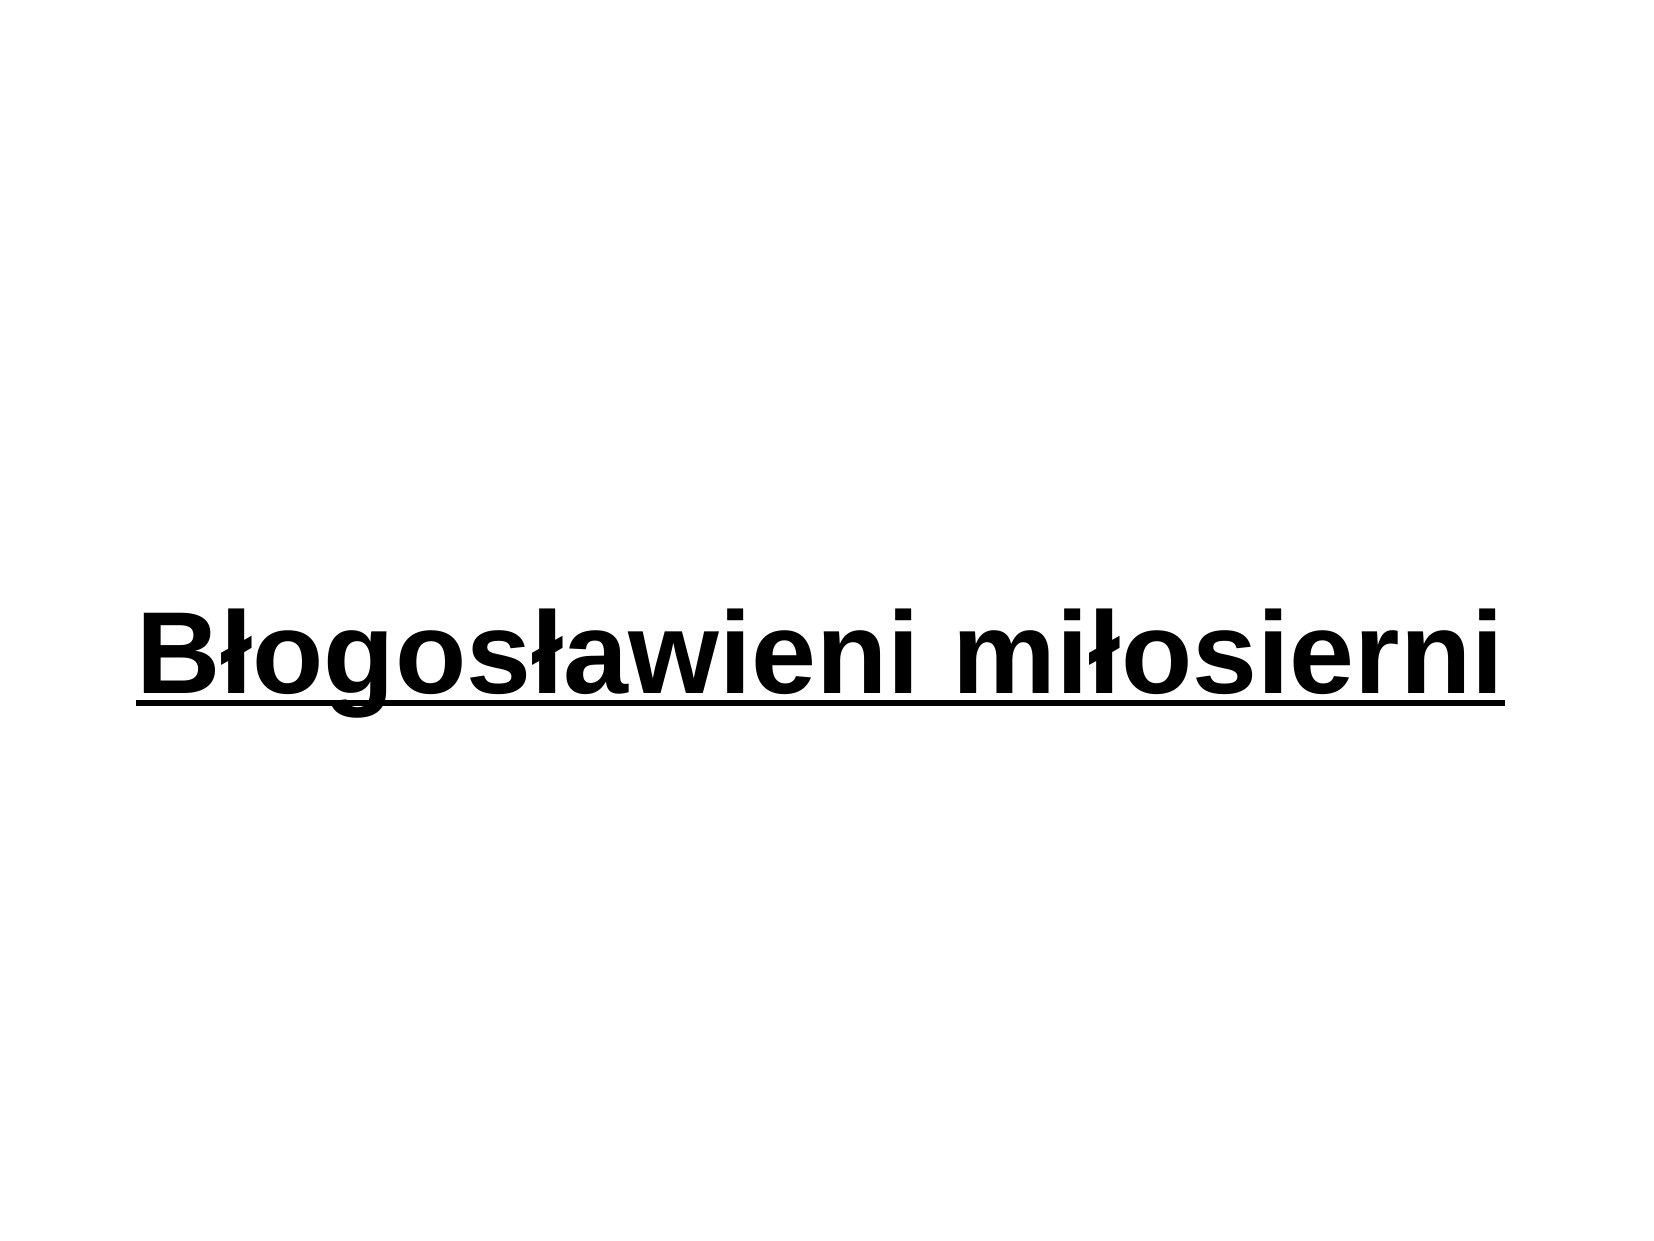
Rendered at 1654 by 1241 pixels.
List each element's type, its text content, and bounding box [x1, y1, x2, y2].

subtitle Błogosławieni miłosierni [0, 0, 1642, 1241]
